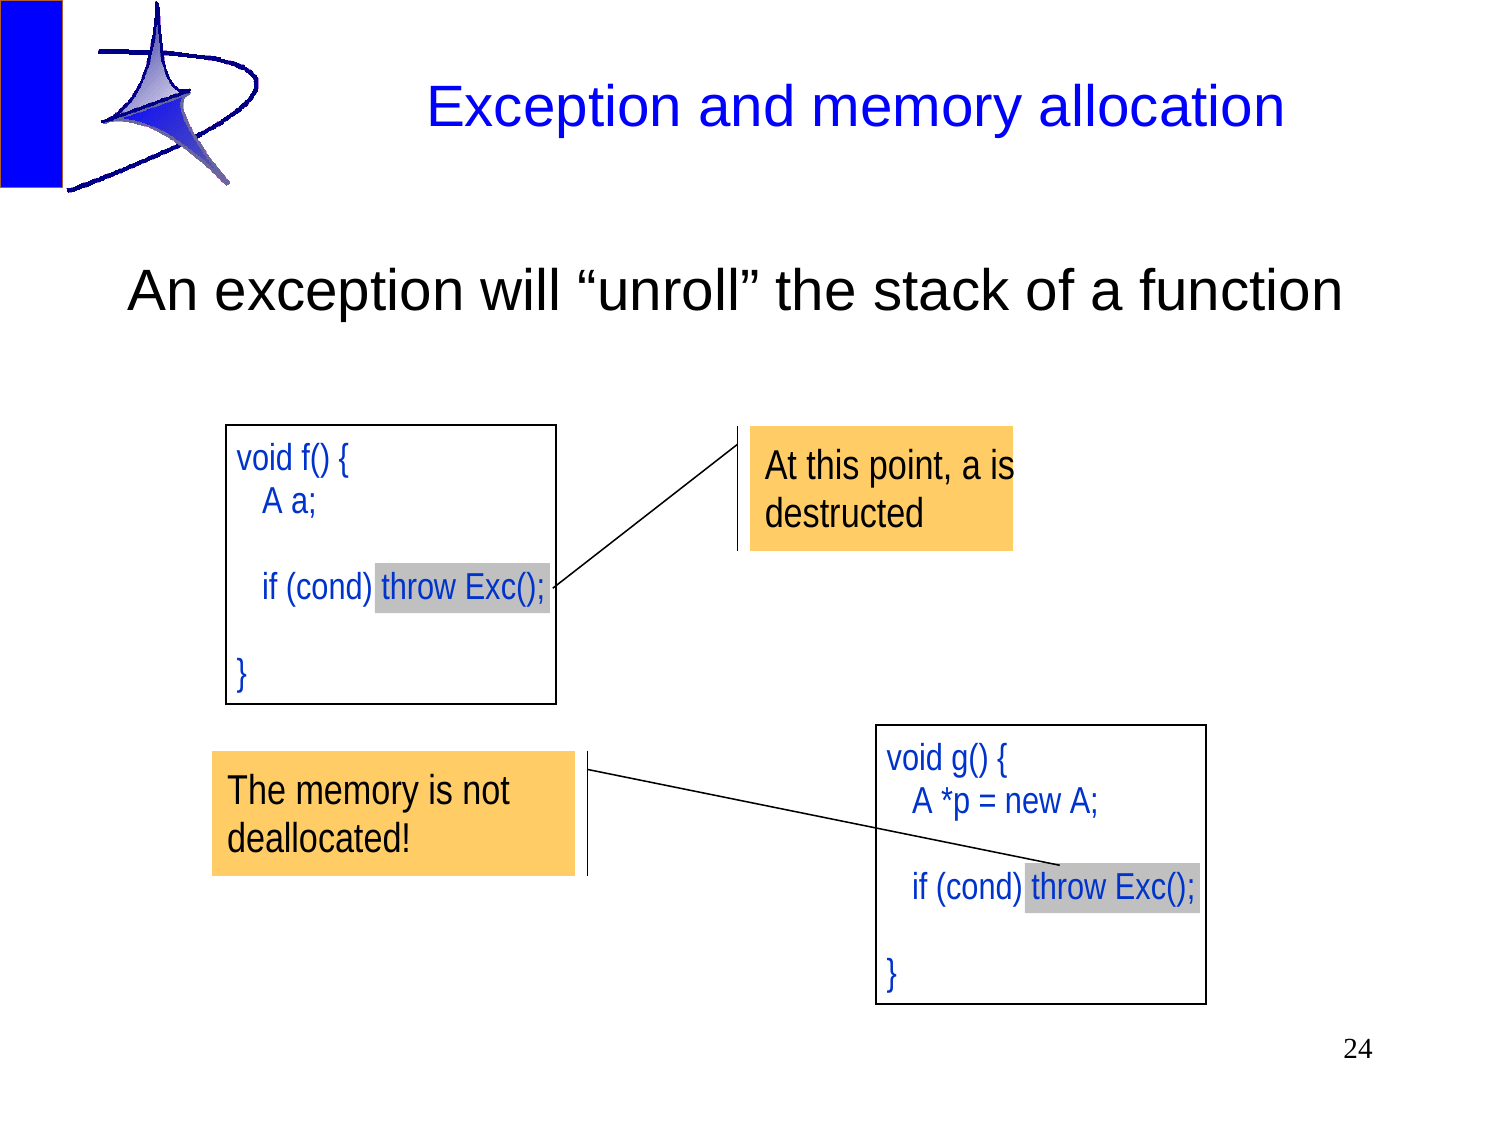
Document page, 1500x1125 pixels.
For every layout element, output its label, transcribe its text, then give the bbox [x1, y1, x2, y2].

title Exception and memory allocation [262, 24, 1450, 188]
text_box void f() { A a; if (cond) throw Exc(); } [226, 424, 556, 704]
text_box void g() { A *p = new A; if (cond) throw Exc(); } [876, 724, 1206, 1004]
picture [62, 0, 263, 197]
text_box At this point, a is destructed [750, 426, 1013, 551]
list An exception will “unroll” the stack of a function [112, 249, 1450, 389]
text_box The memory is not deallocated! [212, 751, 575, 876]
